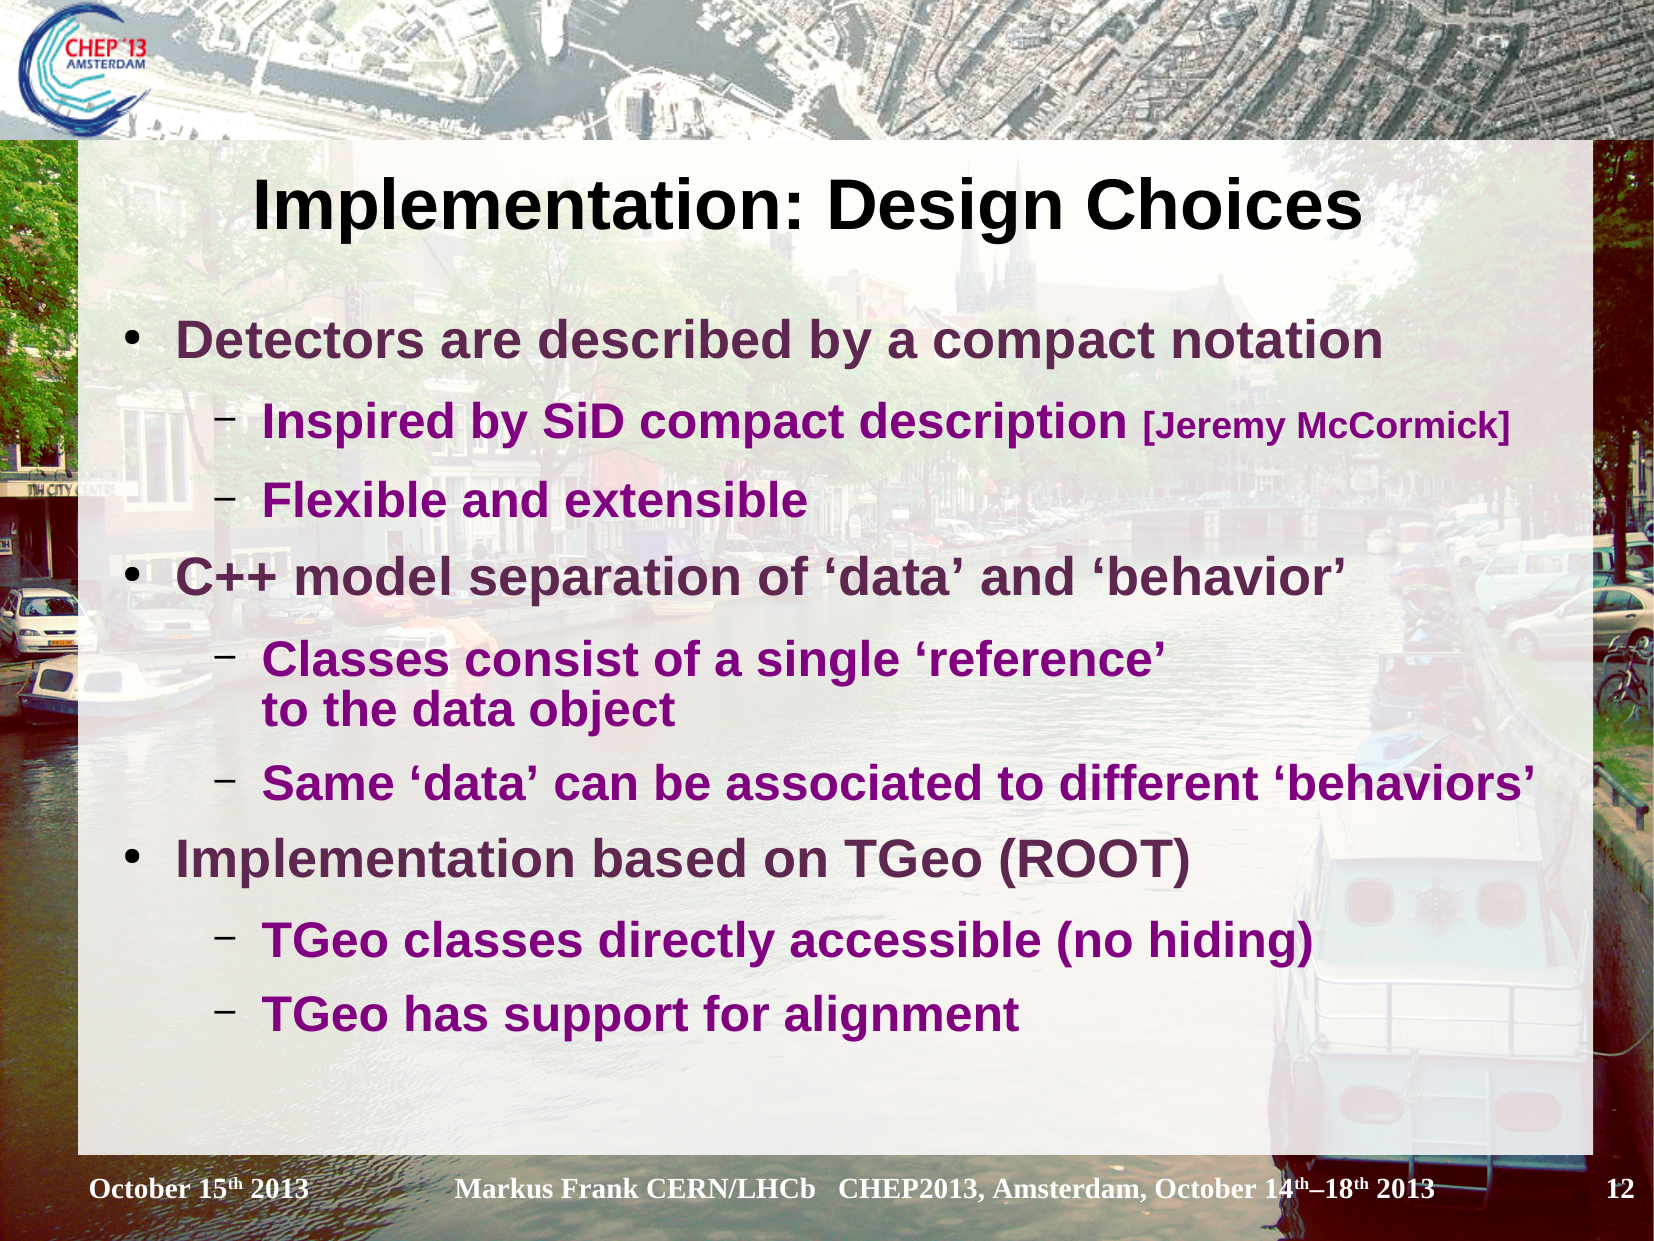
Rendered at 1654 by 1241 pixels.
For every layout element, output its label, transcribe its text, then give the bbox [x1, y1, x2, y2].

title Implementation: Design Choices [82, 139, 1536, 271]
list Detectors are described by a compact notation Inspired by SiD compact description [Jeremy McCormick] Flexible and extensible C++ model separation of ‘data’ and ‘behavior’ Classes consist of a single ‘reference’ to the data object Same ‘data’ can be associated to different ‘behaviors’ Implementation based on TGeo (ROOT) TGeo classes directly accessible (no hiding) TGeo has support for alignment [105, 315, 1554, 1048]
picture [0, 0, 1654, 1241]
